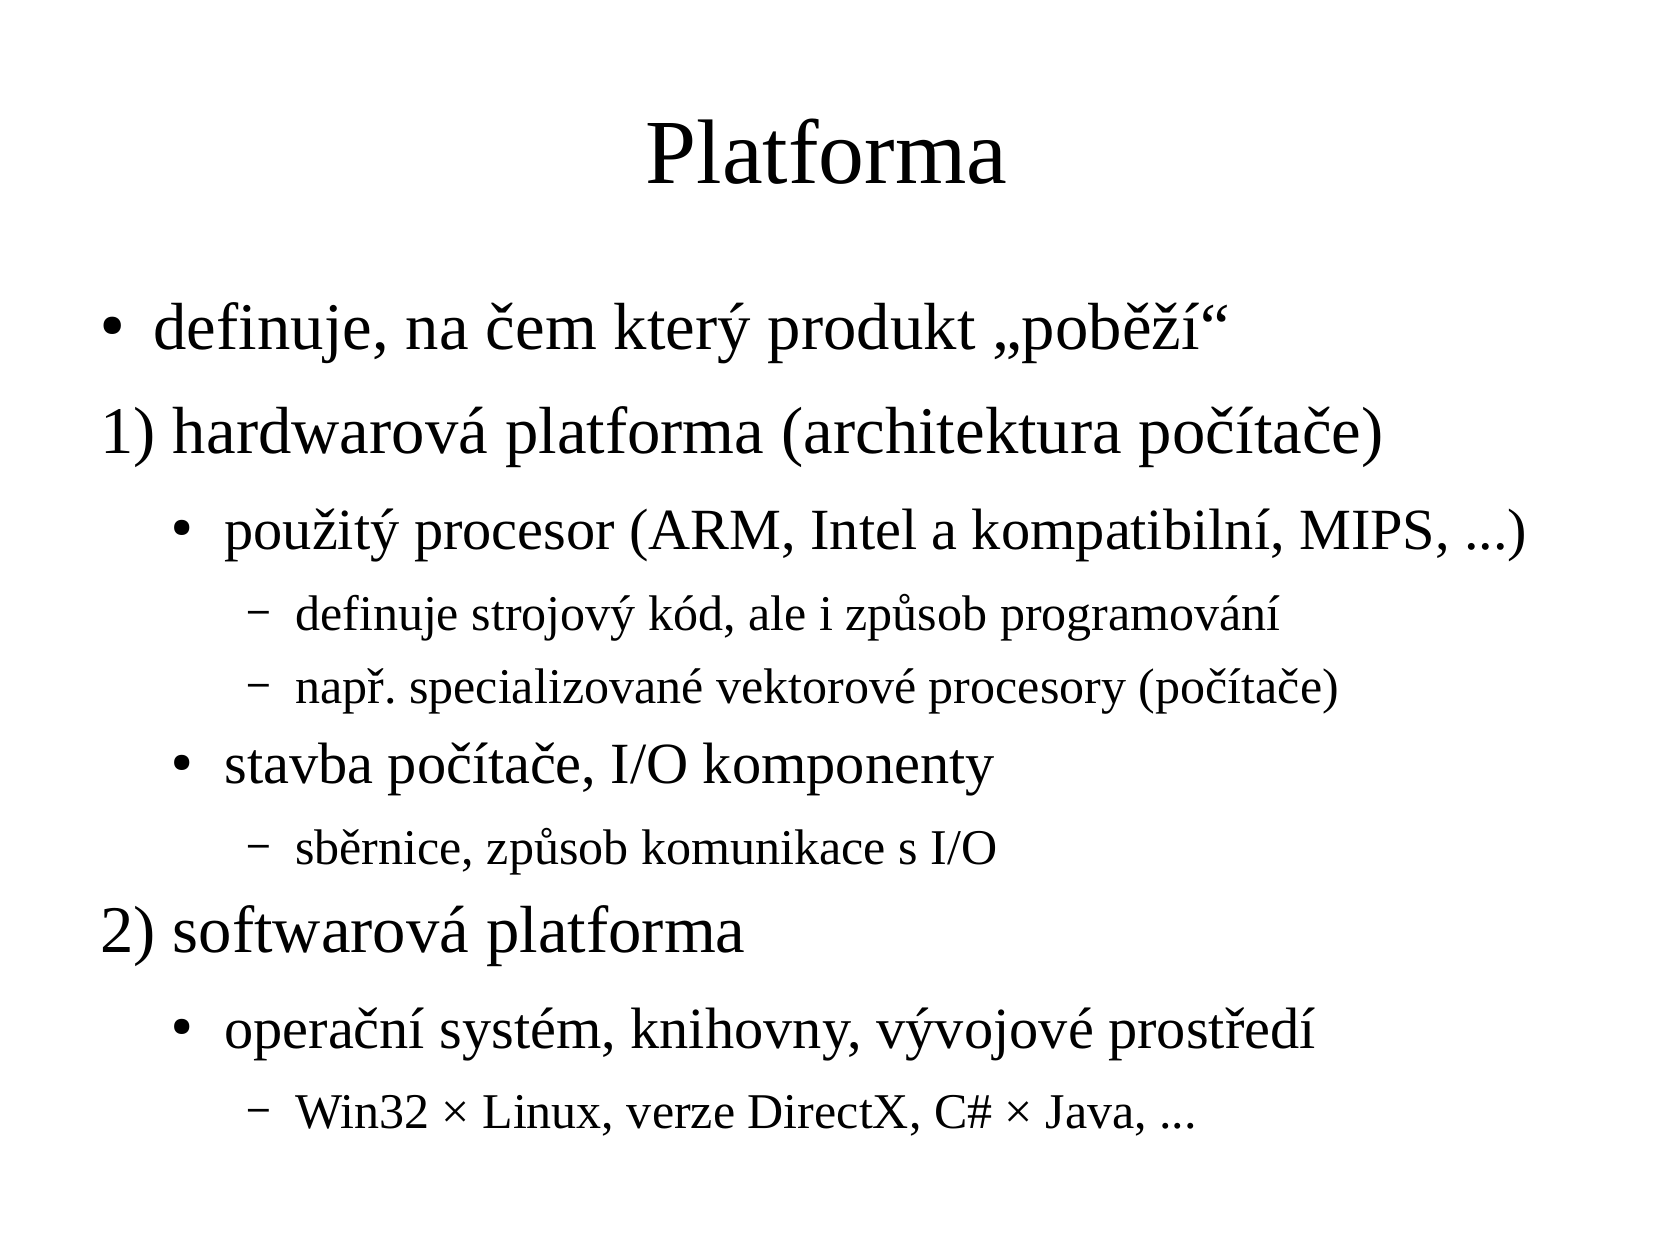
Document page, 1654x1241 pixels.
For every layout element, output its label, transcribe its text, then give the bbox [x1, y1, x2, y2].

title Platforma [82, 56, 1571, 250]
list definuje, na čem který produkt „poběží“ hardwarová platforma (architektura počítače) použitý procesor (ARM, Intel a kompatibilní, MIPS, ...) definuje strojový kód, ale i způsob programování např. specializované vektorové procesory (počítače) stavba počítače, I/O komponenty sběrnice, způsob komunikace s I/O softwarová platforma operační systém, knihovny, vývojové prostředí Win32 × Linux, verze DirectX, C# × Java, ... [82, 290, 1571, 1147]
